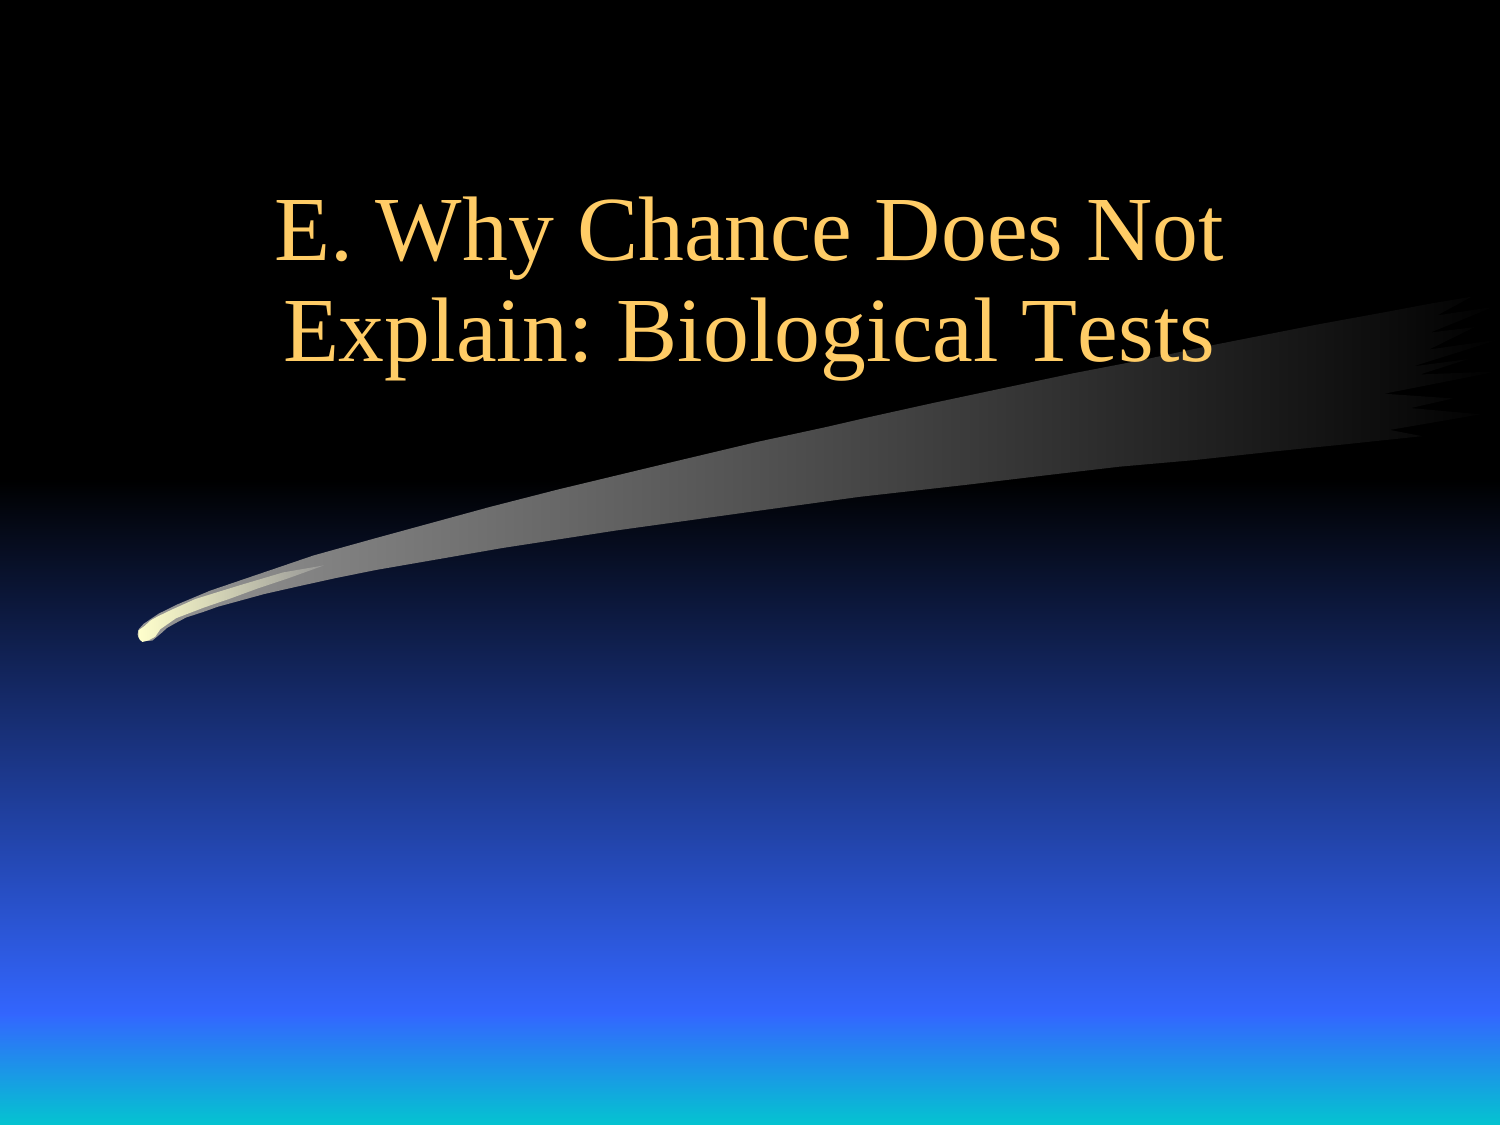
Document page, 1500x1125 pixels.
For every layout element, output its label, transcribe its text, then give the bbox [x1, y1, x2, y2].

title E. Why Chance Does Not Explain: Biological Tests [112, 170, 1388, 389]
